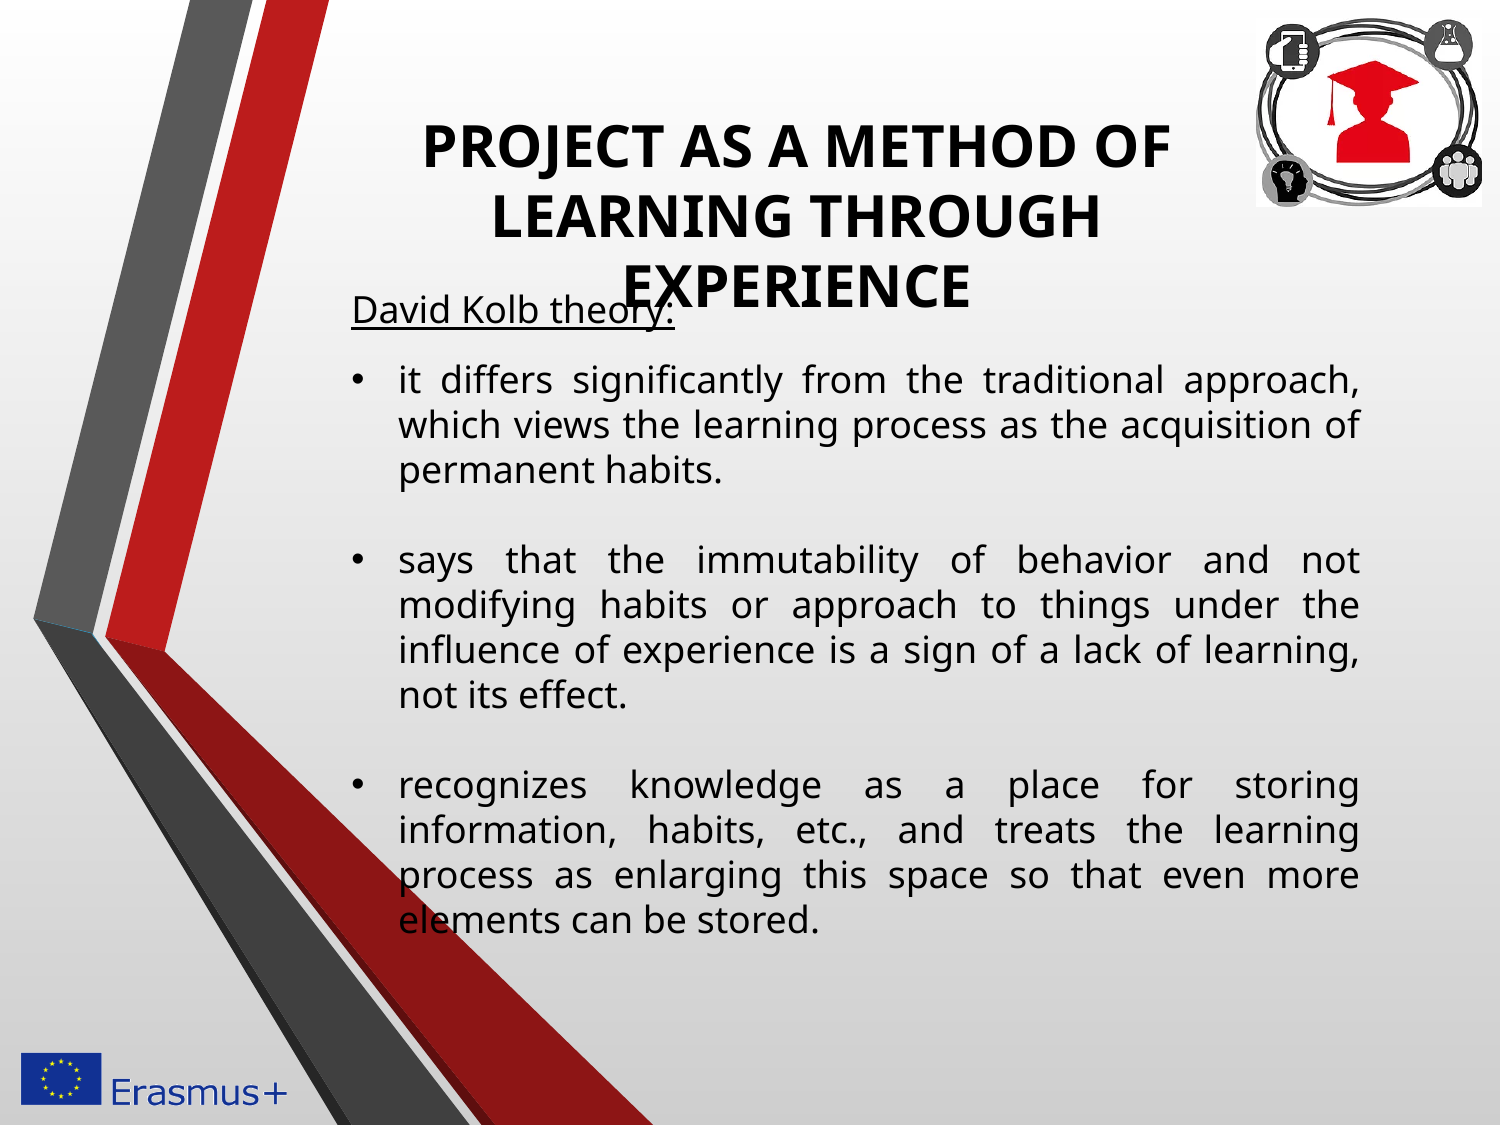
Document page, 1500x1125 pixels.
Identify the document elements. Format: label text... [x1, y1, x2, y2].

text_box David Kolb theory: it differs significantly from the traditional approach, which views the learning process as the acquisition of permanent habits. says that the immutability of behavior and not modifying habits or approach to things under the influence of experience is a sign of a lack of learning, not its effect. recognizes knowledge as a place for storing information, habits, etc., and treats the learning process as enlarging this space so that even more elements can be stored. [336, 278, 1376, 949]
chart [1258, 19, 1483, 209]
picture [1256, 18, 1482, 207]
text_box Project as a method of learning through experience [336, 101, 1258, 278]
picture [5, 1037, 302, 1120]
